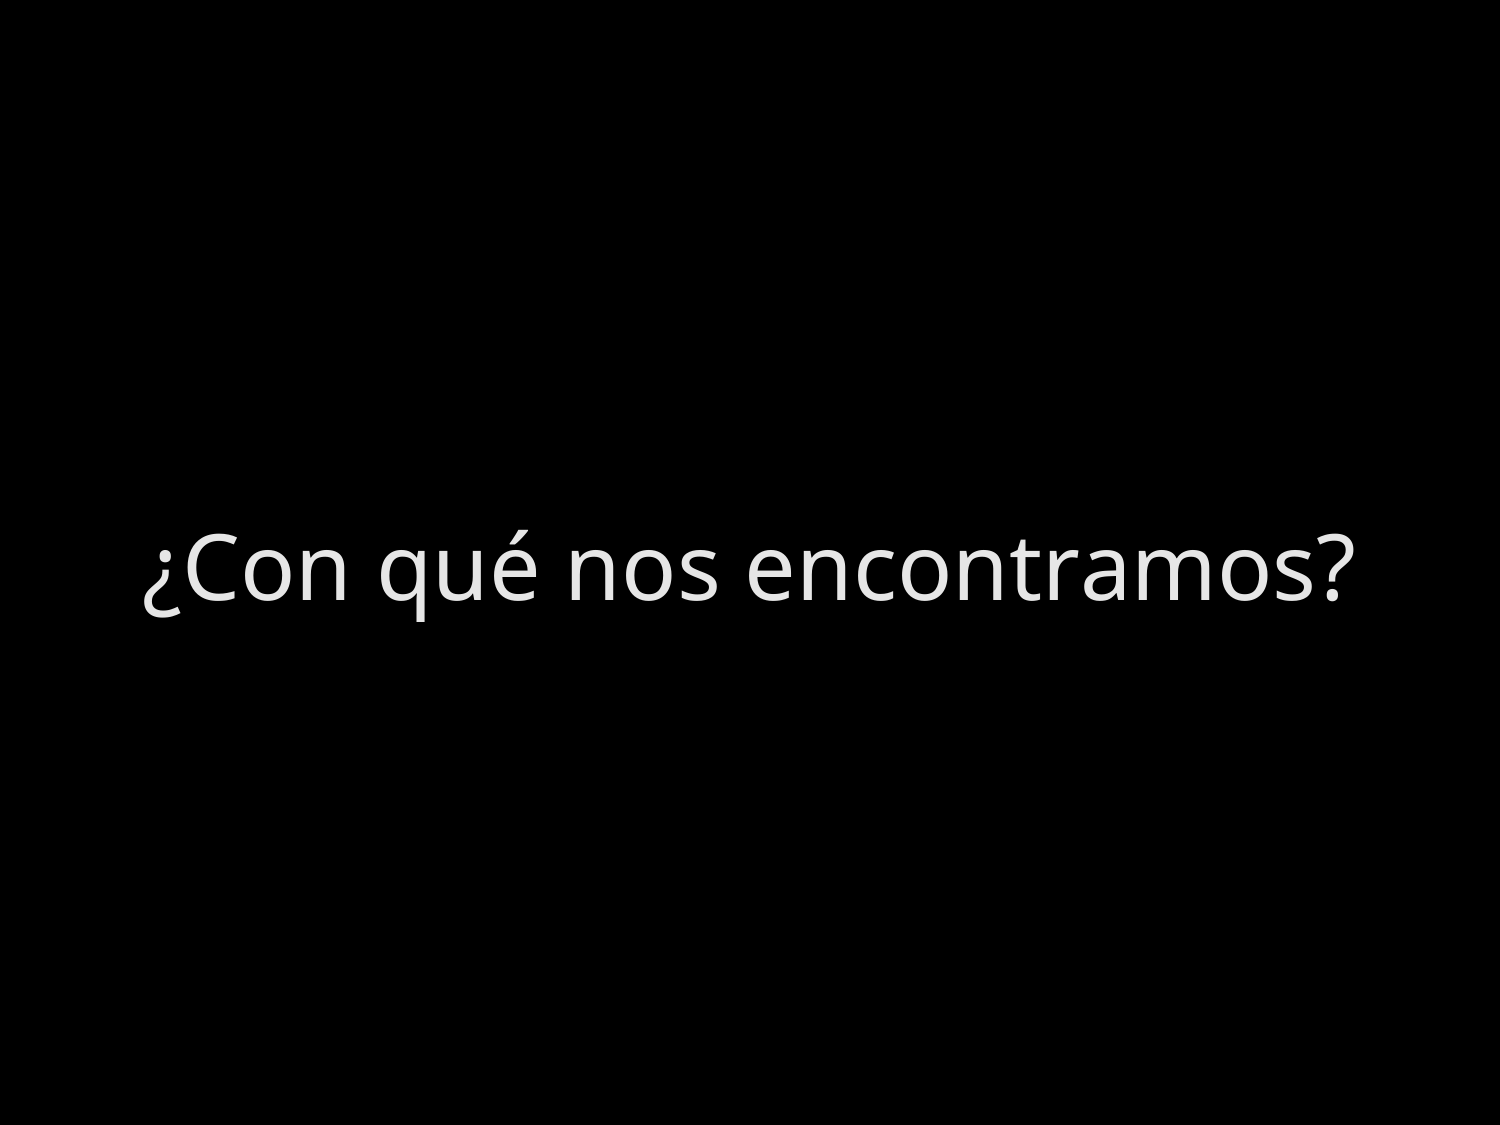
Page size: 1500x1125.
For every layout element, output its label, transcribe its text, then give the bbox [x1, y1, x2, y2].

subtitle ¿Con qué nos encontramos? [109, 112, 1391, 1013]
